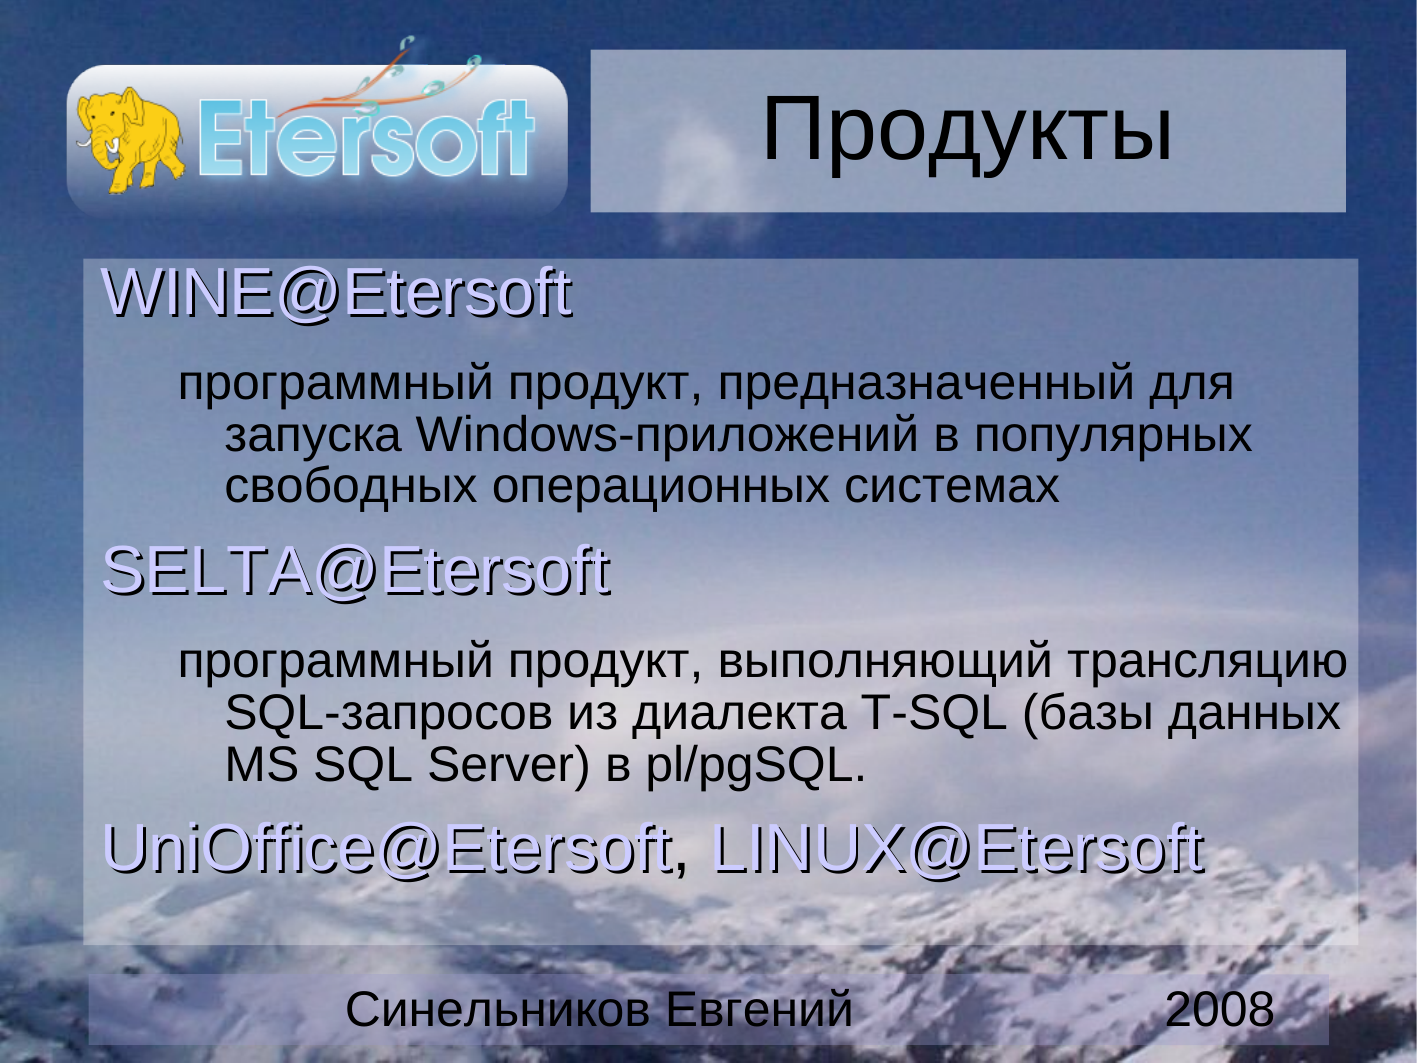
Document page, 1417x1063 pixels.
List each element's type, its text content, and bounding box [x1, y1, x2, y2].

picture [0, 0, 1417, 1063]
title Продукты [590, 49, 1346, 213]
list WINE@Etersoft программный продукт, предназначенный для запуска Windows-приложений в популярных свободных операционных системах SELTA@Etersoft программный продукт, выполняющий трансляцию SQL-запросов из диалекта T-SQL (базы данных MS SQL Server) в pl/pgSQL. UniOffice@Etersoft, LINUX@Etersoft [83, 258, 1359, 946]
